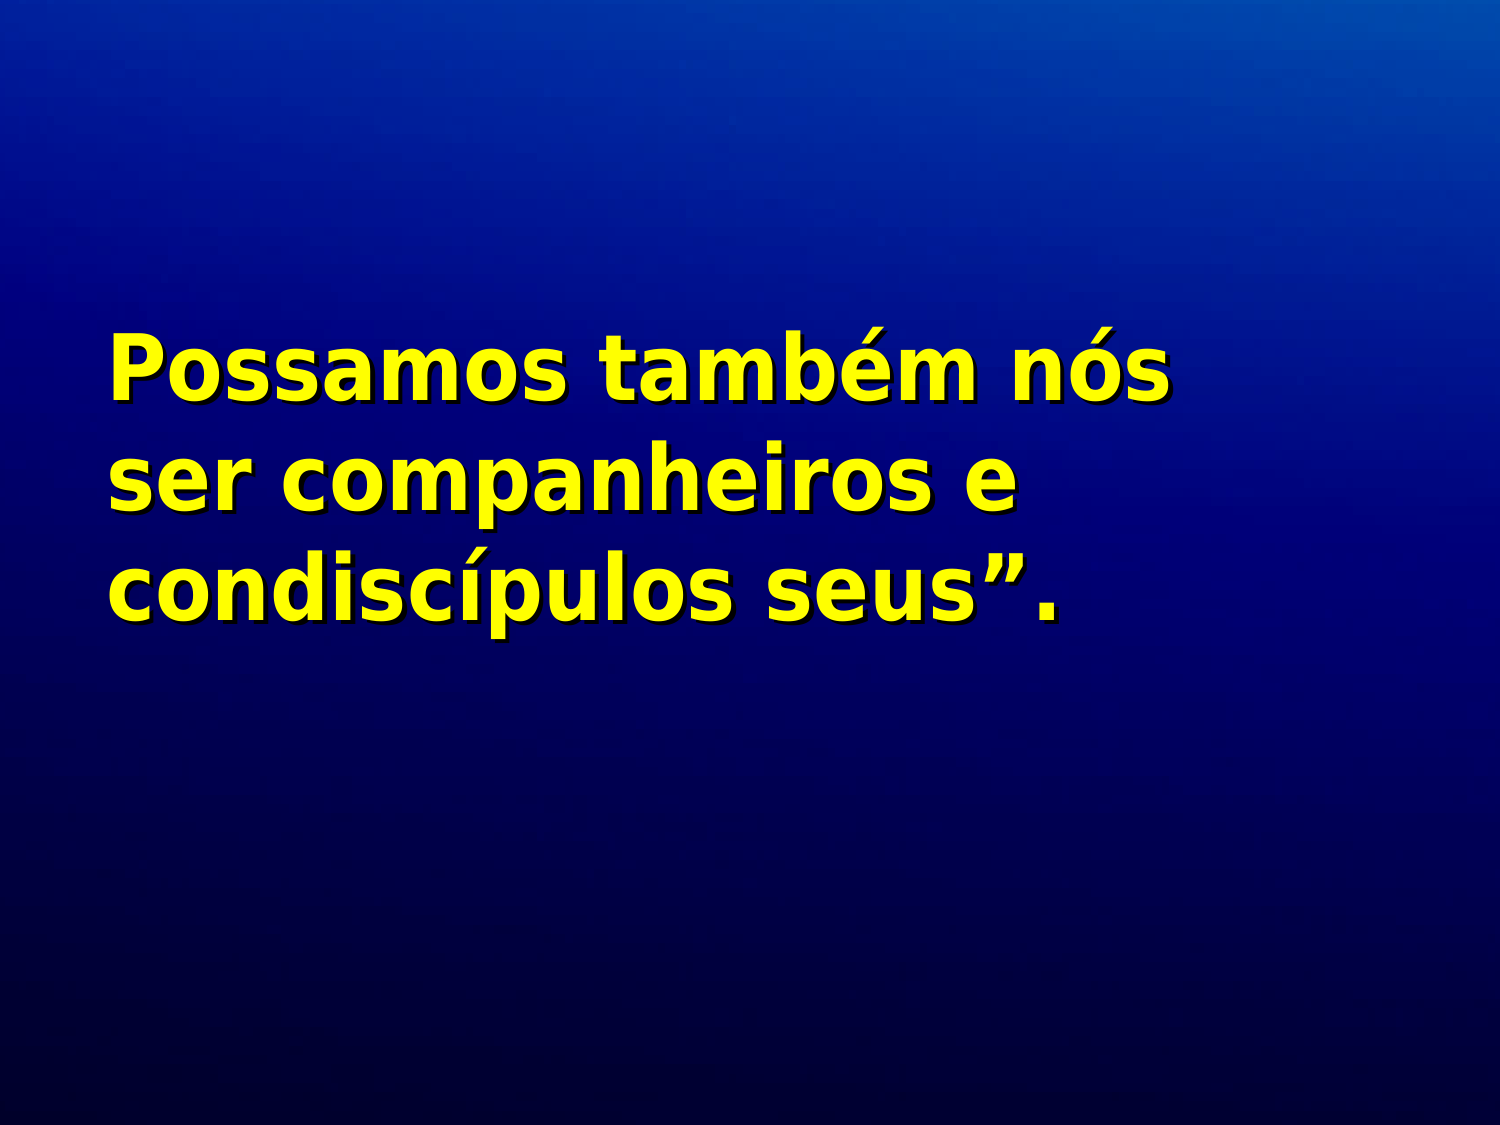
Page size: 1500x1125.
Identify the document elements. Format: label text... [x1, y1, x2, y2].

picture [0, 0, 1500, 1125]
text_box Possamos também nós ser companheiros e condiscípulos seus”. [92, 82, 1418, 1040]
